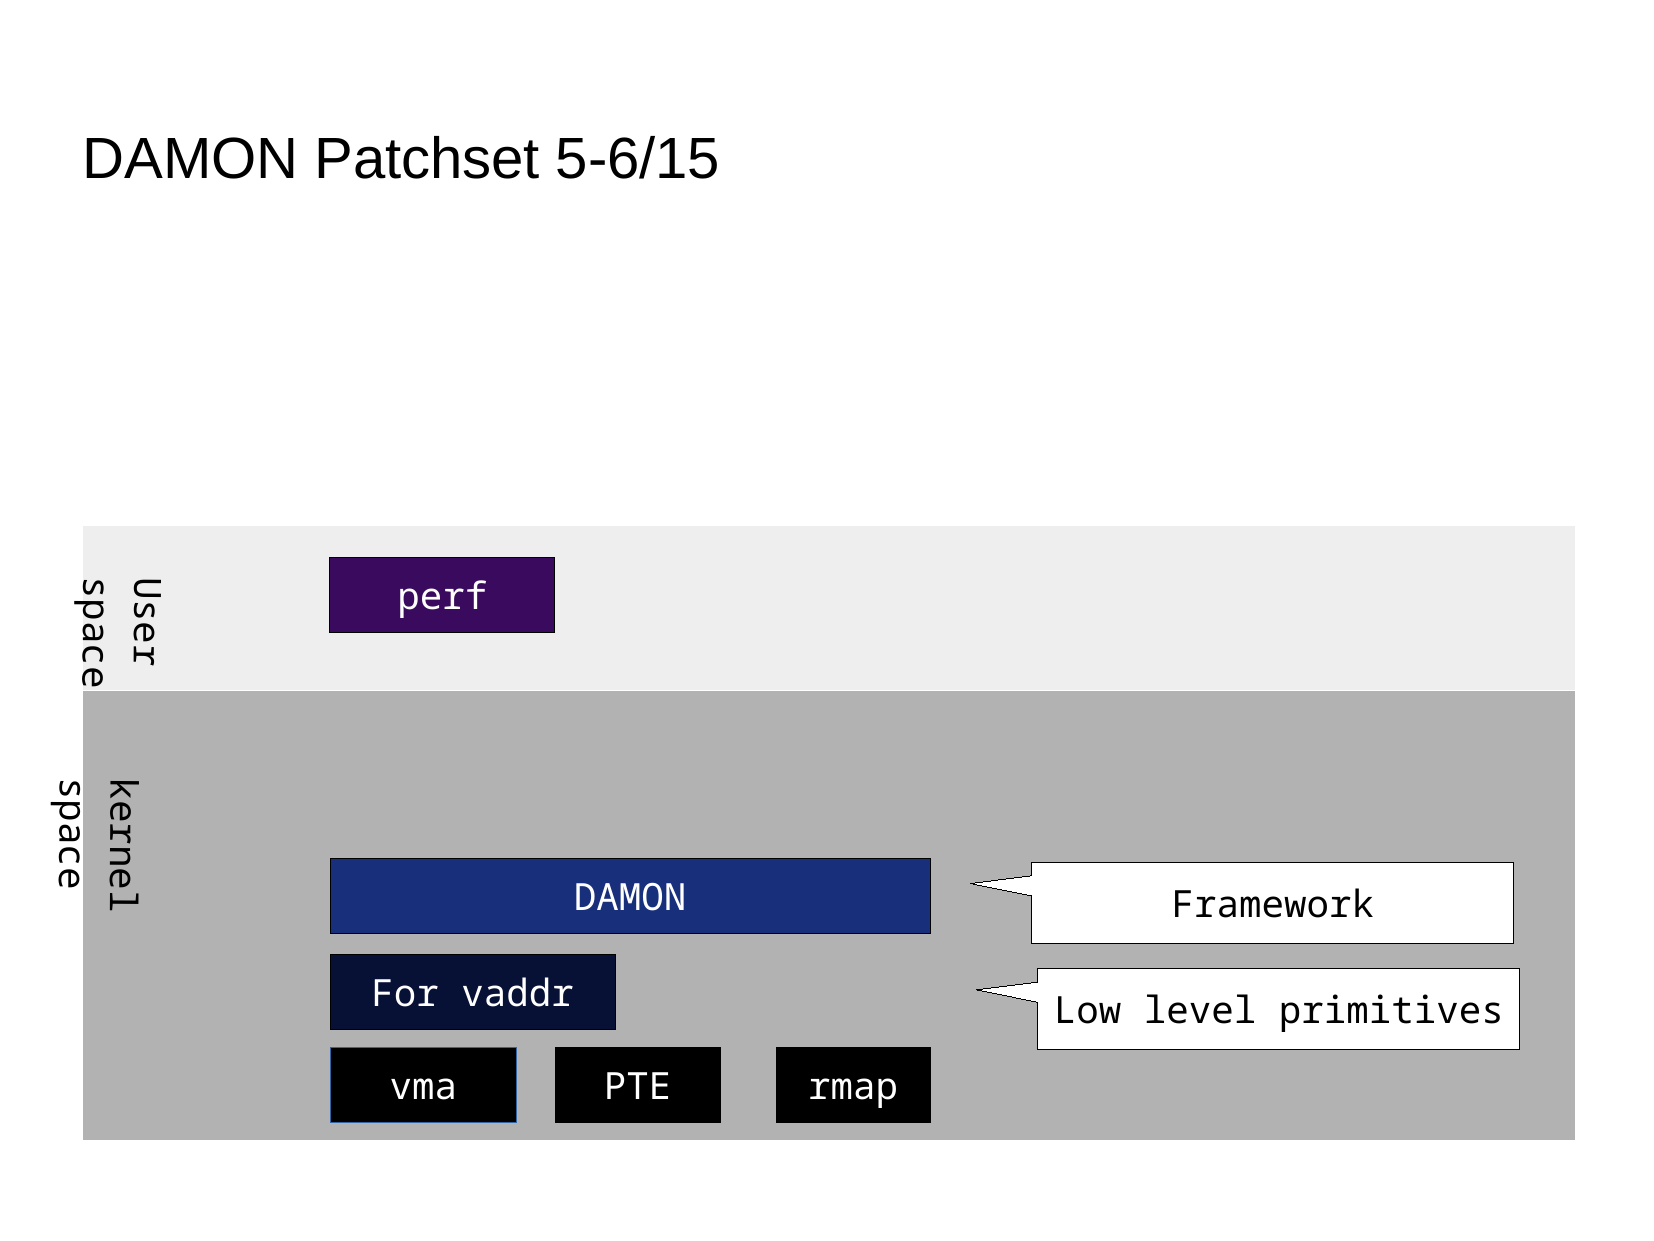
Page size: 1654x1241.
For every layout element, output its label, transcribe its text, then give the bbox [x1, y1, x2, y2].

text_box [82, 650, 90, 674]
text_box rmap [776, 1047, 931, 1123]
title DAMON Patchset 5-6/15 [82, 108, 1571, 210]
text_box kernel space [100, 829, 158, 1032]
text_box User space [89, 562, 182, 830]
text_box For vaddr [330, 954, 616, 1030]
text_box [85, 627, 91, 637]
text_box vma [330, 1047, 517, 1123]
text_box PTE [555, 1047, 721, 1123]
text_box DAMON [330, 858, 931, 934]
text_box Low level primitives [976, 968, 1520, 1050]
text_box Framework [970, 862, 1514, 944]
text_box perf [329, 557, 555, 633]
text_box [82, 604, 91, 651]
text_box [82, 525, 1576, 1141]
text_box [85, 605, 91, 615]
